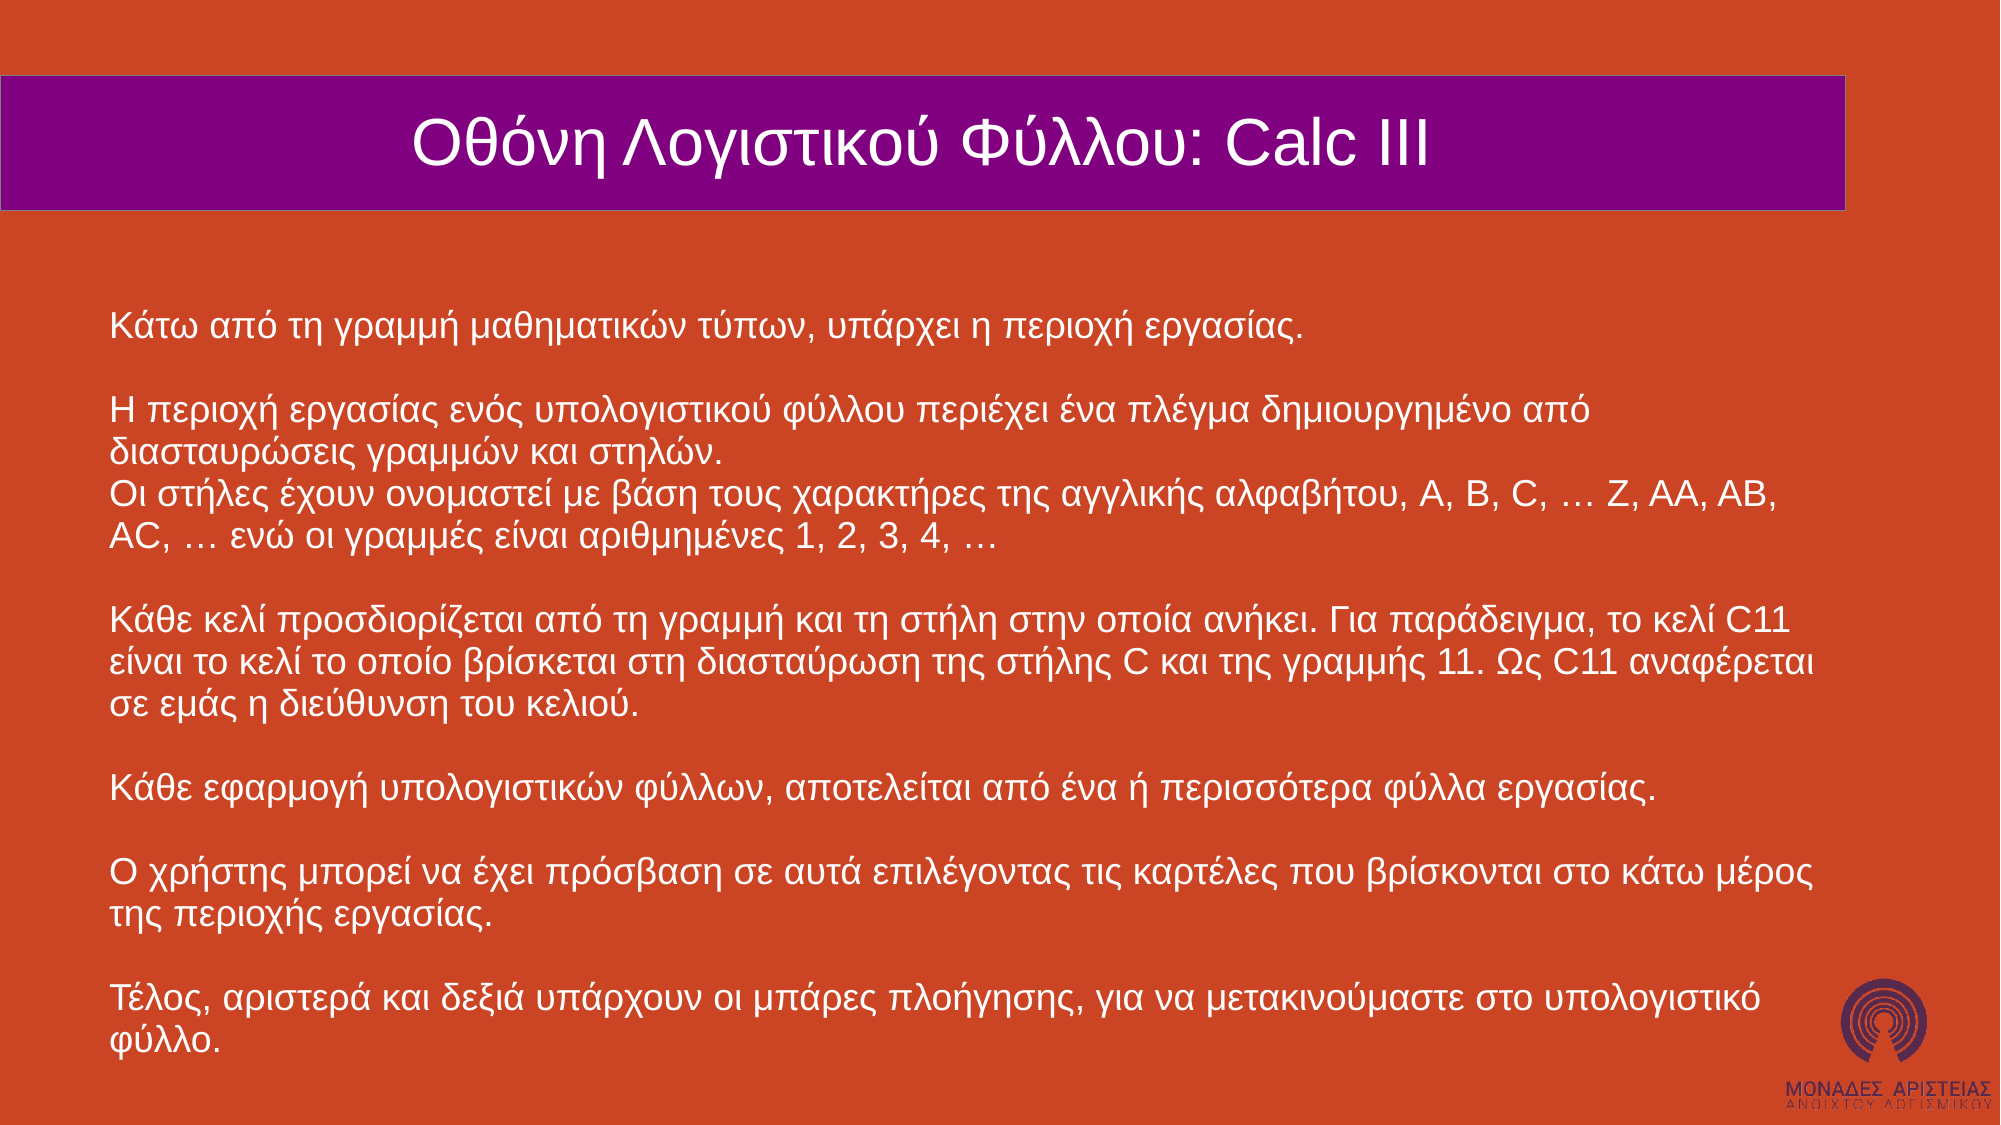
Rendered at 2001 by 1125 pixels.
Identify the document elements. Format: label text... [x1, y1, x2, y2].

text_box Κάτω από τη γραμμή μαθηματικών τύπων, υπάρχει η περιοχή εργασίας. Η περιοχή εργασίας ενός υπολογιστικού φύλλου περιέχει ένα πλέγμα δημιουργημένο από διασταυρώσεις γραμμών και στηλών. Οι στήλες έχουν ονομαστεί με βάση τους χαρακτήρες της αγγλικής αλφαβήτου, A, B, C, … Z, AA, AB, AC, … ενώ οι γραμμές είναι αριθμημένες 1, 2, 3, 4, … Κάθε κελί προσδιορίζεται από τη γραμμή και τη στήλη στην οποία ανήκει. Για παράδειγμα, το κελί C11 είναι το κελί το οποίο βρίσκεται στη διασταύρωση της στήλης C και της γραμμής 11. Ως C11 αναφέρεται σε εμάς η διεύθυνση του κελιού. Κάθε εφαρμογή υπολογιστικών φύλλων, αποτελείται από ένα ή περισσότερα φύλλα εργασίας. Ο χρήστης μπορεί να έχει πρόσβαση σε αυτά επιλέγοντας τις καρτέλες που βρίσκονται στο κάτω μέρος της περιοχής εργασίας. Τέλος, αριστερά και δεξιά υπάρχουν οι μπάρες πλοήγησης, για να μετακινούμαστε στο υπολογιστικό φύλλο. [94, 254, 1846, 1068]
text_box Οθόνη Λογιστικού Φύλλου: Calc ΙΙΙ [0, 75, 1846, 211]
picture [1785, 978, 1992, 1111]
